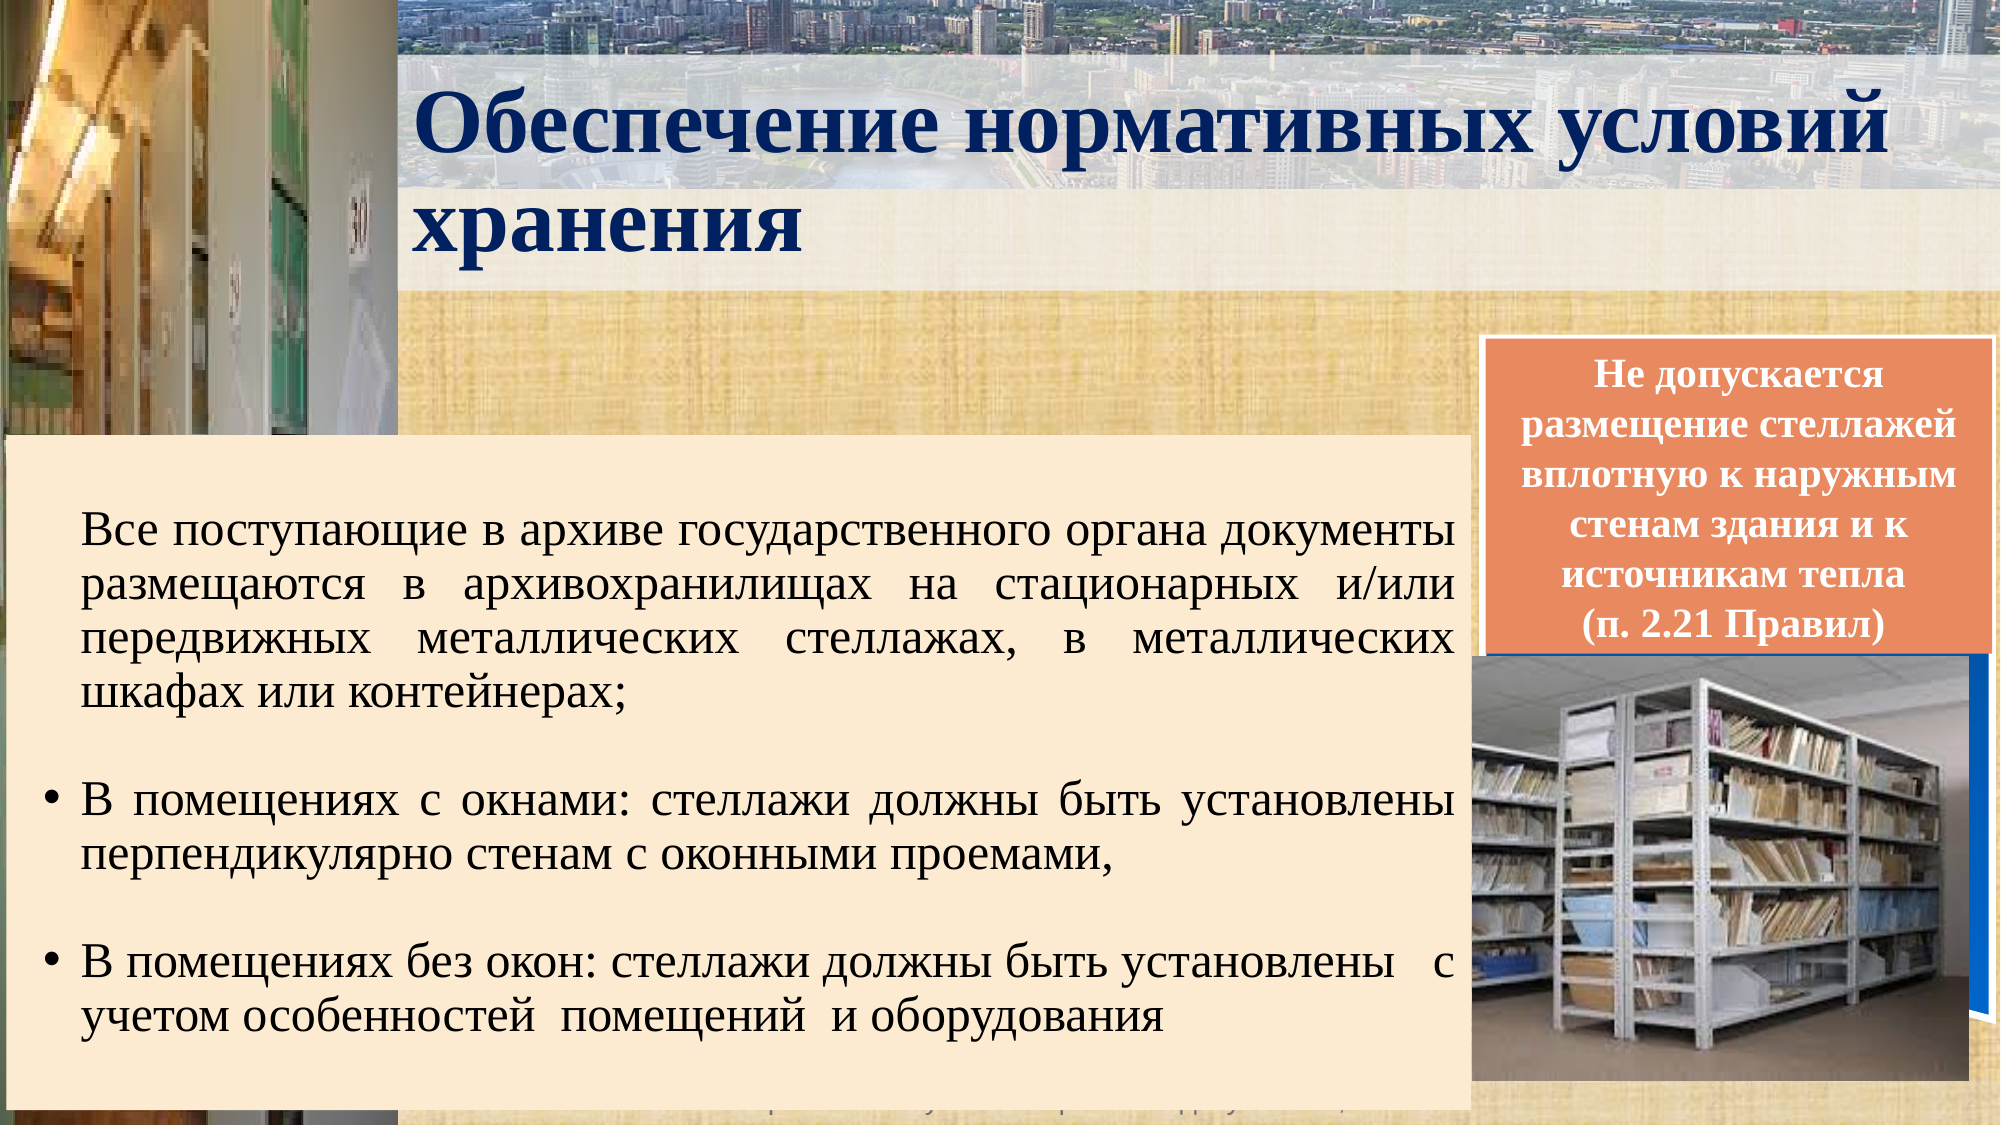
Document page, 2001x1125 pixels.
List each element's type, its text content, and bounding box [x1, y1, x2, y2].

title Обеспечение нормативных условий хранения [397, 54, 2000, 291]
list Все поступающие в архиве государственного органа документы размещаются в архивохранилищах на стационарных и/или передвижных металлических стеллажах, в металлических шкафах или контейнерах; В помещениях с окнами: стеллажи должны быть установлены перпендикулярно стенам с оконными проемами, В помещениях без окон: стеллажи должны быть установлены с учетом особенностей помещений и оборудования [6, 435, 1472, 1111]
text_box Резкие колебания (сезонные и в течении одних суток) температуры (+/- 5 С) и относительной влажности воздуха (+/- 10%) не допускаются. [1013, 0, 1320, 54]
picture [0, 0, 2001, 1125]
text_box Не допускается размещение стеллажей вплотную к наружным стенам здания и к источникам тепла (п. 2.21 Правил) [1485, 338, 1993, 654]
